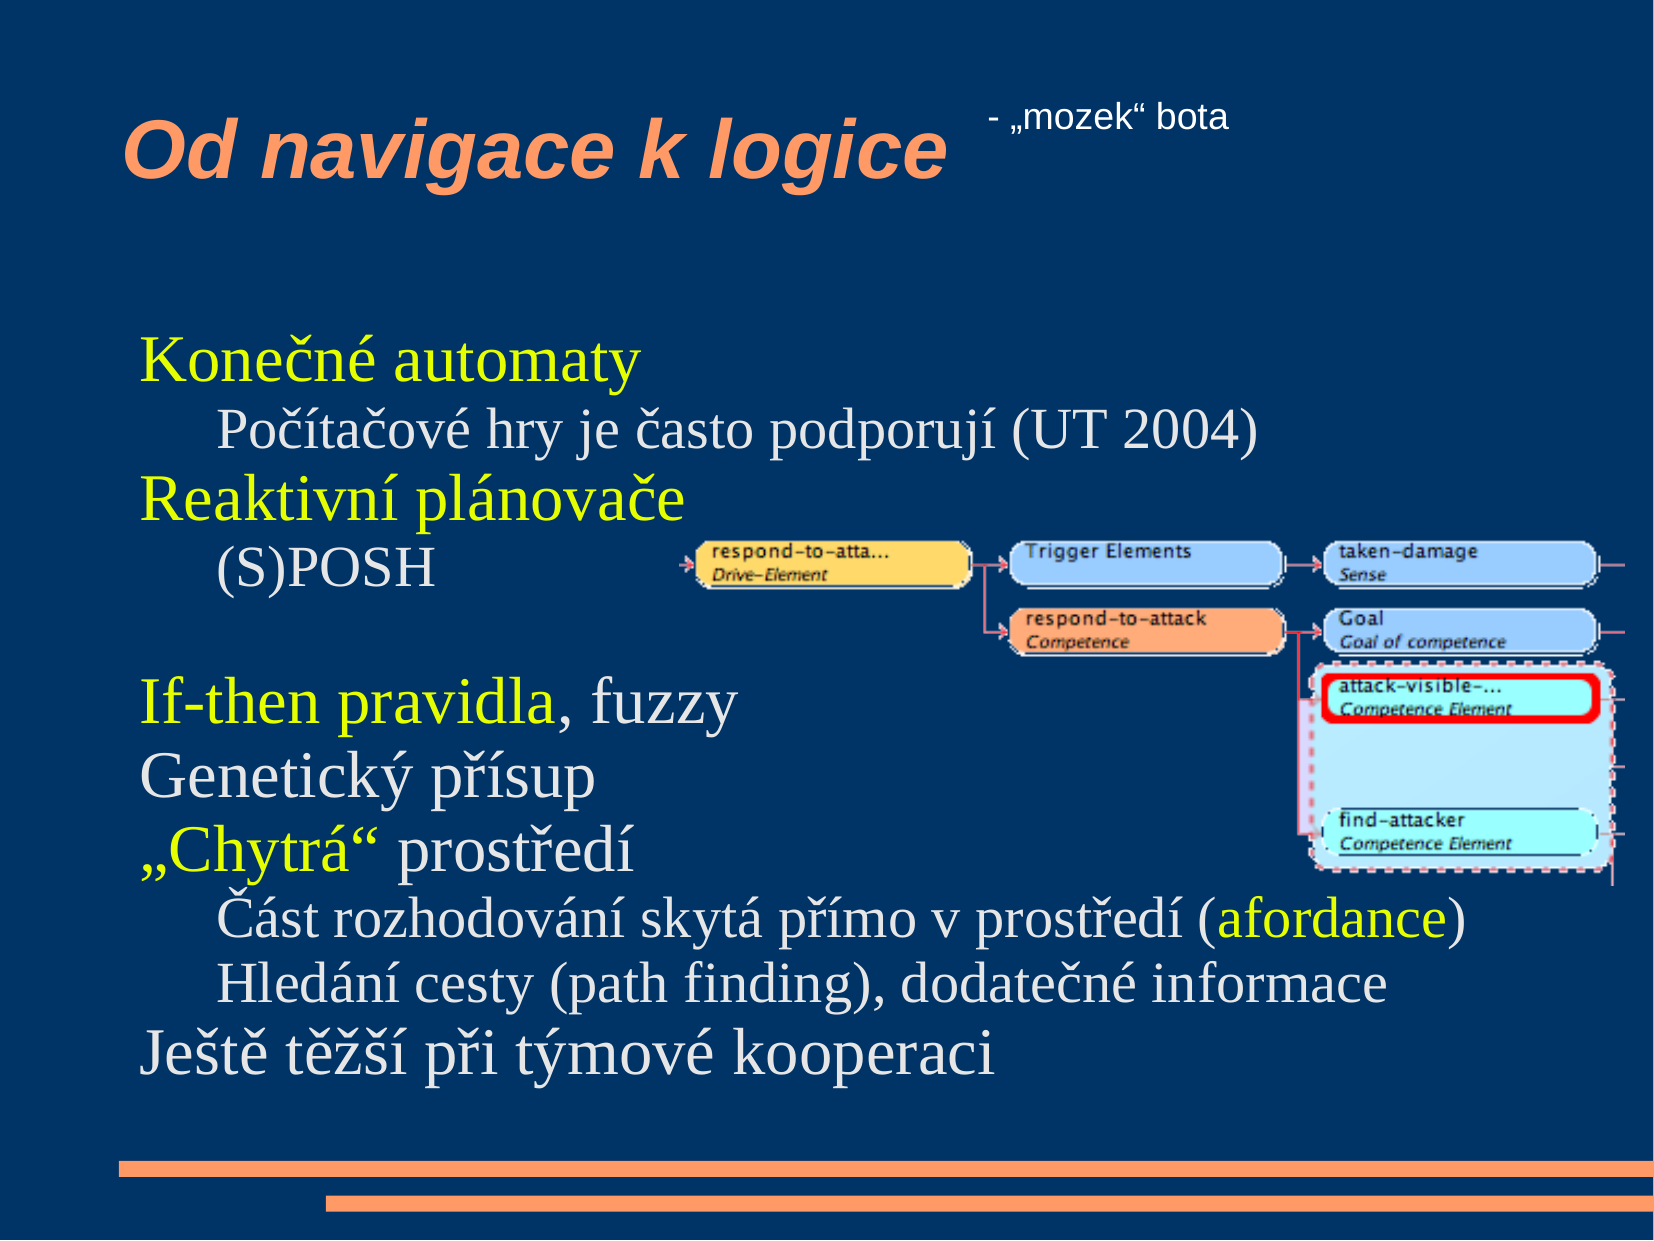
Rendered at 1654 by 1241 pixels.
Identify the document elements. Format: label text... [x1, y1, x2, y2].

title Od navigace k logice [121, 46, 1534, 254]
picture [679, 531, 1625, 886]
text_box - „mozek“ bota [972, 88, 1244, 146]
list Konečné automaty Počítačové hry je často podporují (UT 2004) Reaktivní plánovače (S)POSH If-then pravidla, fuzzy Genetický přísup „Chytrá“ prostředí Část rozhodování skytá přímo v prostředí (afordance) Hledání cesty (path finding), dodatečné informace Ještě těžší při týmové kooperaci [121, 322, 1561, 1133]
